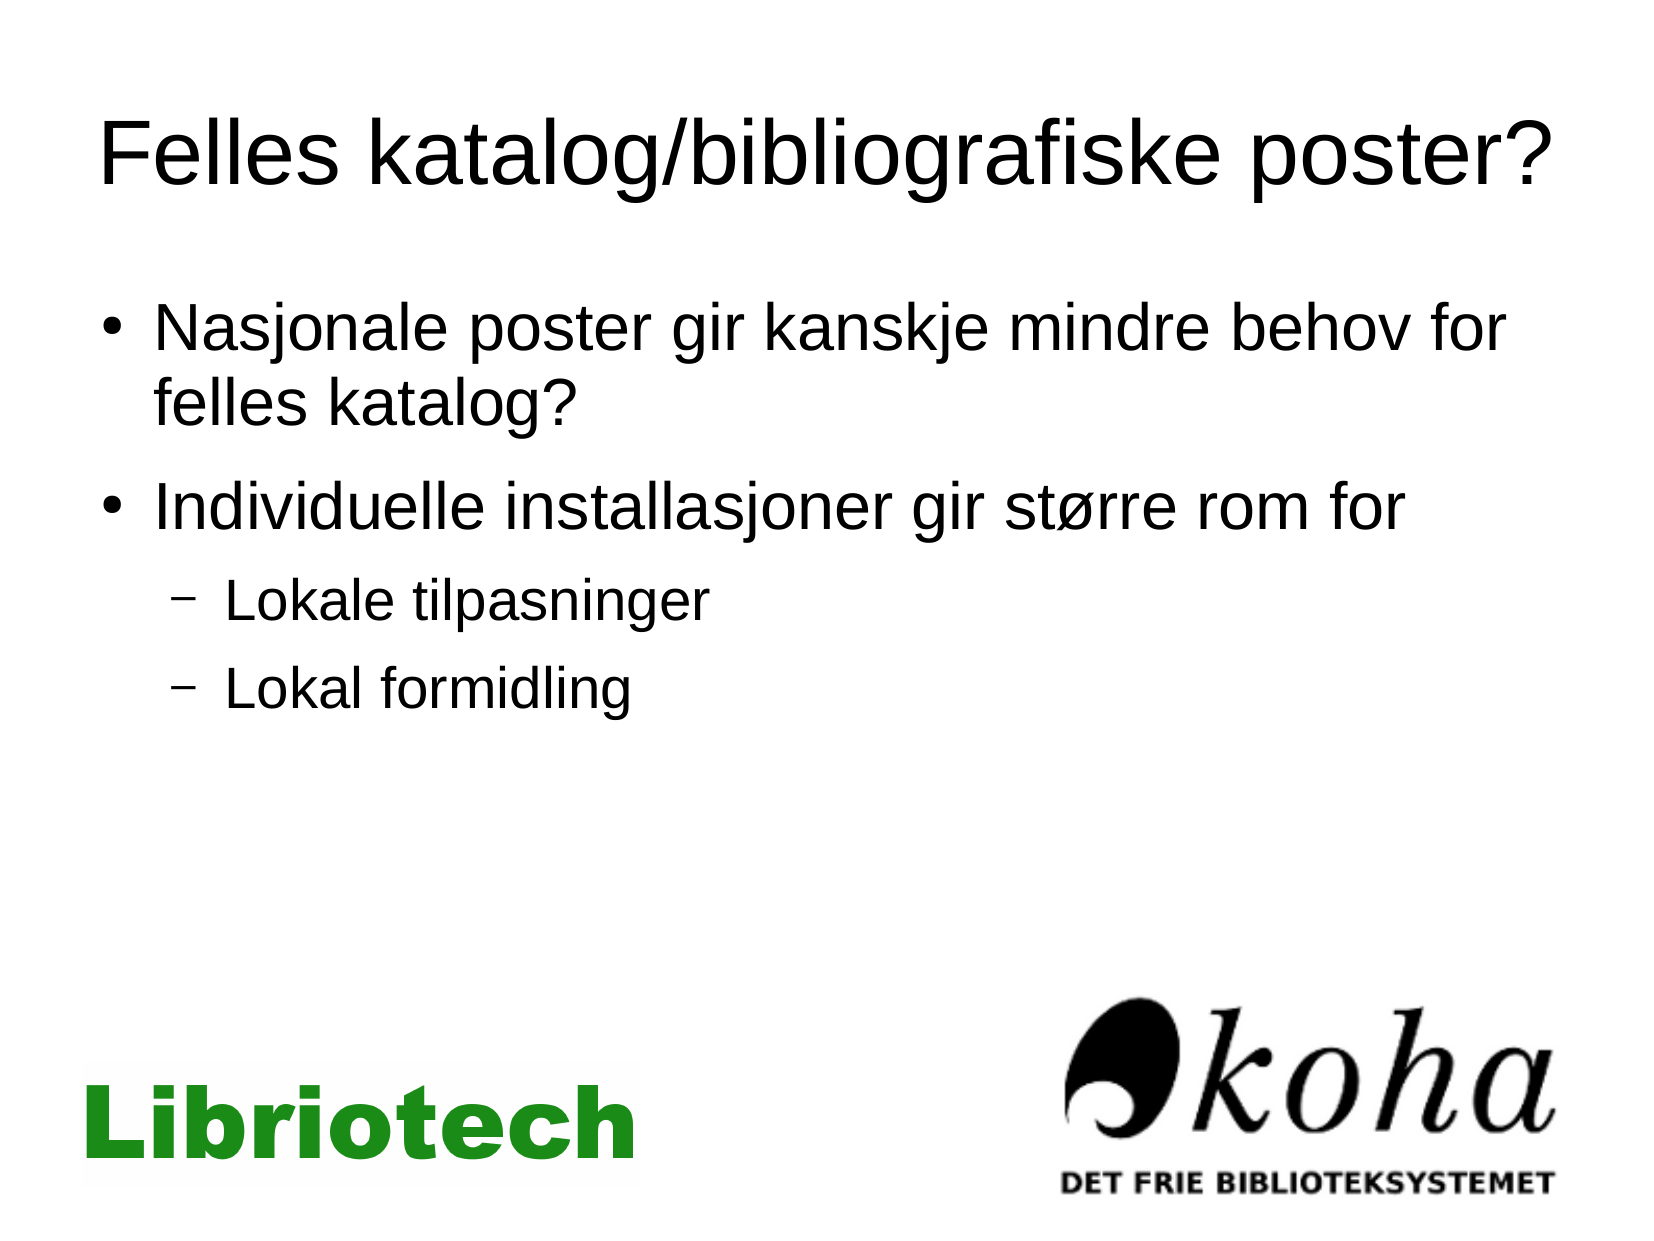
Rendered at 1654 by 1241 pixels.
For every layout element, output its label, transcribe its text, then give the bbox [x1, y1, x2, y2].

title Felles katalog/bibliografiske poster? [82, 49, 1571, 257]
picture [1051, 988, 1568, 1205]
picture [82, 1062, 639, 1189]
list Nasjonale poster gir kanskje mindre behov for felles katalog? Individuelle installasjoner gir større rom for Lokale tilpasninger Lokal formidling [82, 290, 1571, 957]
